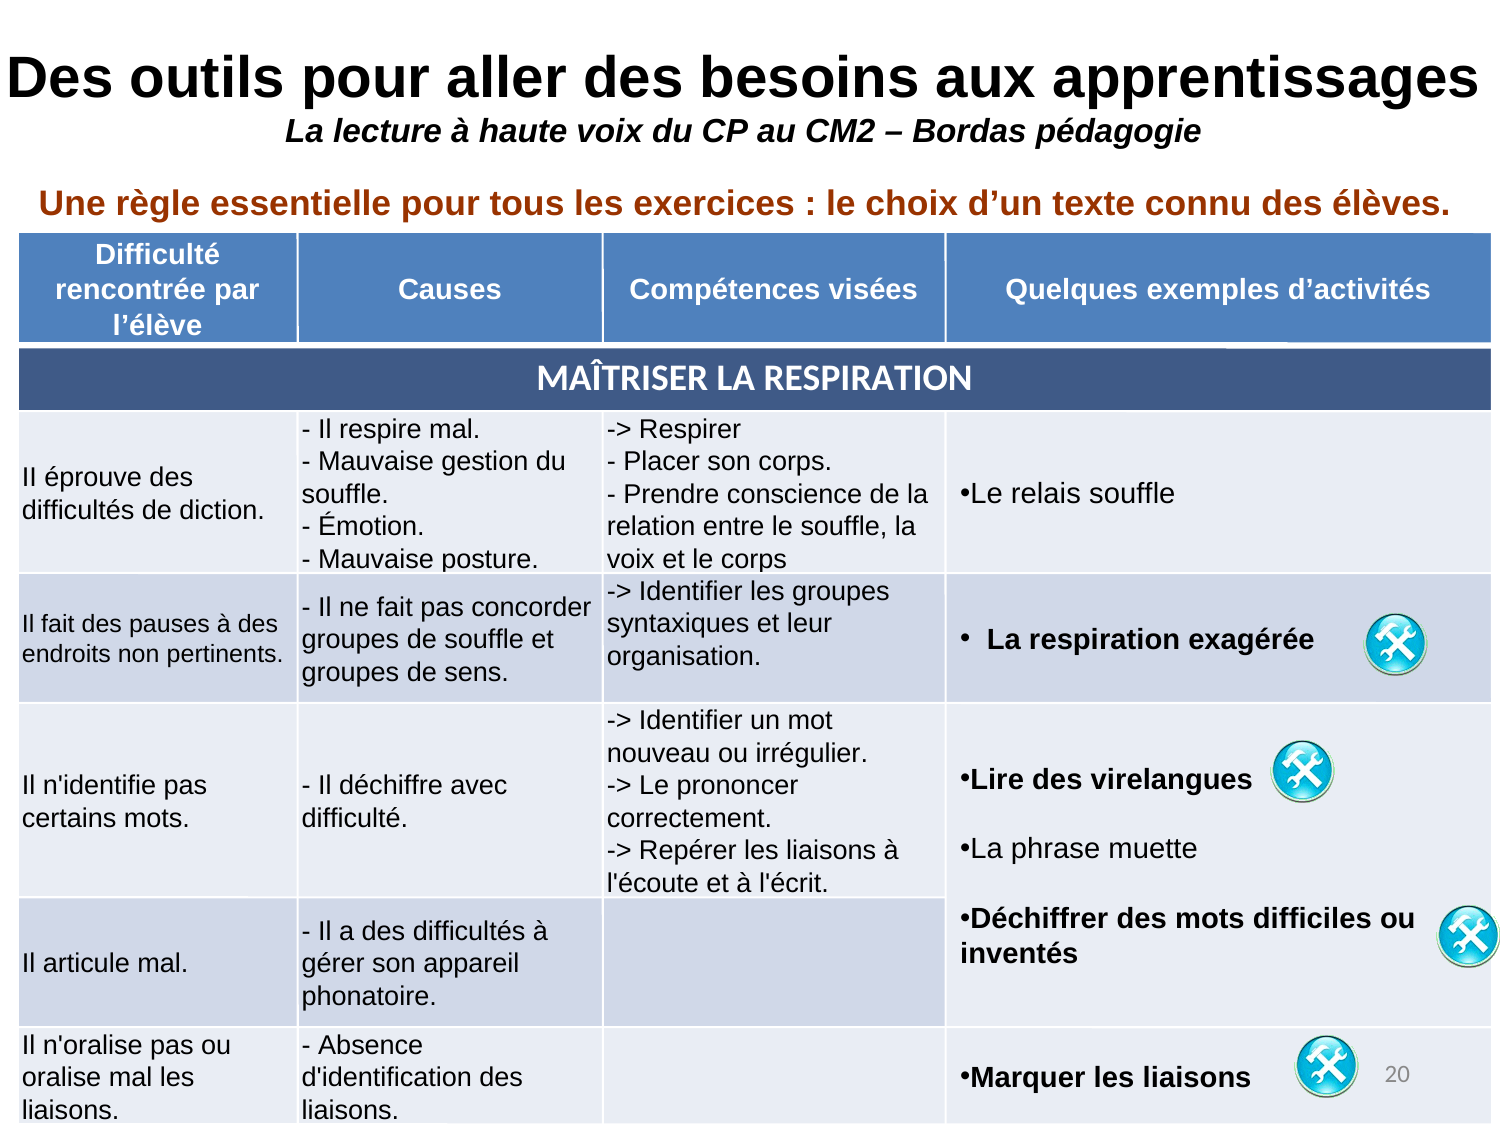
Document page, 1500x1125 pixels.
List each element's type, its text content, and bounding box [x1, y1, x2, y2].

text_box <numéro> [1074, 1042, 1426, 1103]
text_box Il n'oralise pas ou oralise mal les liaisons. [19, 1029, 296, 1123]
text_box [604, 899, 944, 1026]
picture [1293, 1034, 1359, 1042]
text_box - Il a des difficultés à gérer son appareil phonatoire. [299, 899, 601, 1026]
text_box La respiration exagérée [947, 575, 1491, 702]
text_box -> Identifier un mot nouveau ou irrégulier. -> Le prononcer correctement. -> Repérer les liaisons à l'écoute et à l'écrit. [604, 704, 944, 896]
text_box Des outils pour aller des besoins aux apprentissages La lecture à haute voix du CP au CM2 – Bordas pédagogie [0, 31, 1500, 157]
text_box Quelques exemples d’activités [947, 233, 1490, 342]
picture [1435, 904, 1500, 969]
text_box Lire des virelangues La phrase muette Déchiffrer des mots difficiles ou inventés [947, 704, 1491, 1026]
text_box [604, 1029, 944, 1123]
text_box Compétences visées [604, 233, 944, 342]
text_box - Absence d'identification des liaisons. [299, 1029, 601, 1123]
text_box -> Respirer - Placer son corps. - Prendre conscience de la relation entre le souffle, la voix et le corps [604, 413, 944, 572]
text_box - Il déchiffre avec difficulté. [299, 704, 601, 896]
text_box -> Identifier les groupes syntaxiques et leur organisation. [604, 575, 944, 701]
text_box Il n'identifie pas certains mots. [19, 704, 296, 896]
text_box - Il ne fait pas concorder groupes de souffle et groupes de sens. [299, 575, 601, 701]
picture [1362, 612, 1428, 677]
text_box - Il respire mal. - Mauvaise gestion du souffle. - Émotion. - Mauvaise posture. [299, 413, 601, 571]
text_box II éprouve des difficultés de diction. [19, 413, 296, 571]
text_box Difficulté rencontrée par l’élève [19, 233, 296, 342]
text_box Causes [299, 233, 601, 342]
text_box Il fait des pauses à des endroits non pertinents. [19, 574, 296, 701]
text_box Il articule mal. [19, 899, 296, 1026]
text_box MAÎTRISER LA RESPIRATION [19, 349, 1490, 410]
text_box Le relais souffle [947, 413, 1490, 572]
text_box Marquer les liaisons [947, 1029, 1491, 1123]
text_box Une règle essentielle pour tous les exercices : le choix d’un texte connu des élèves. [0, 172, 1500, 231]
picture [1269, 739, 1335, 804]
